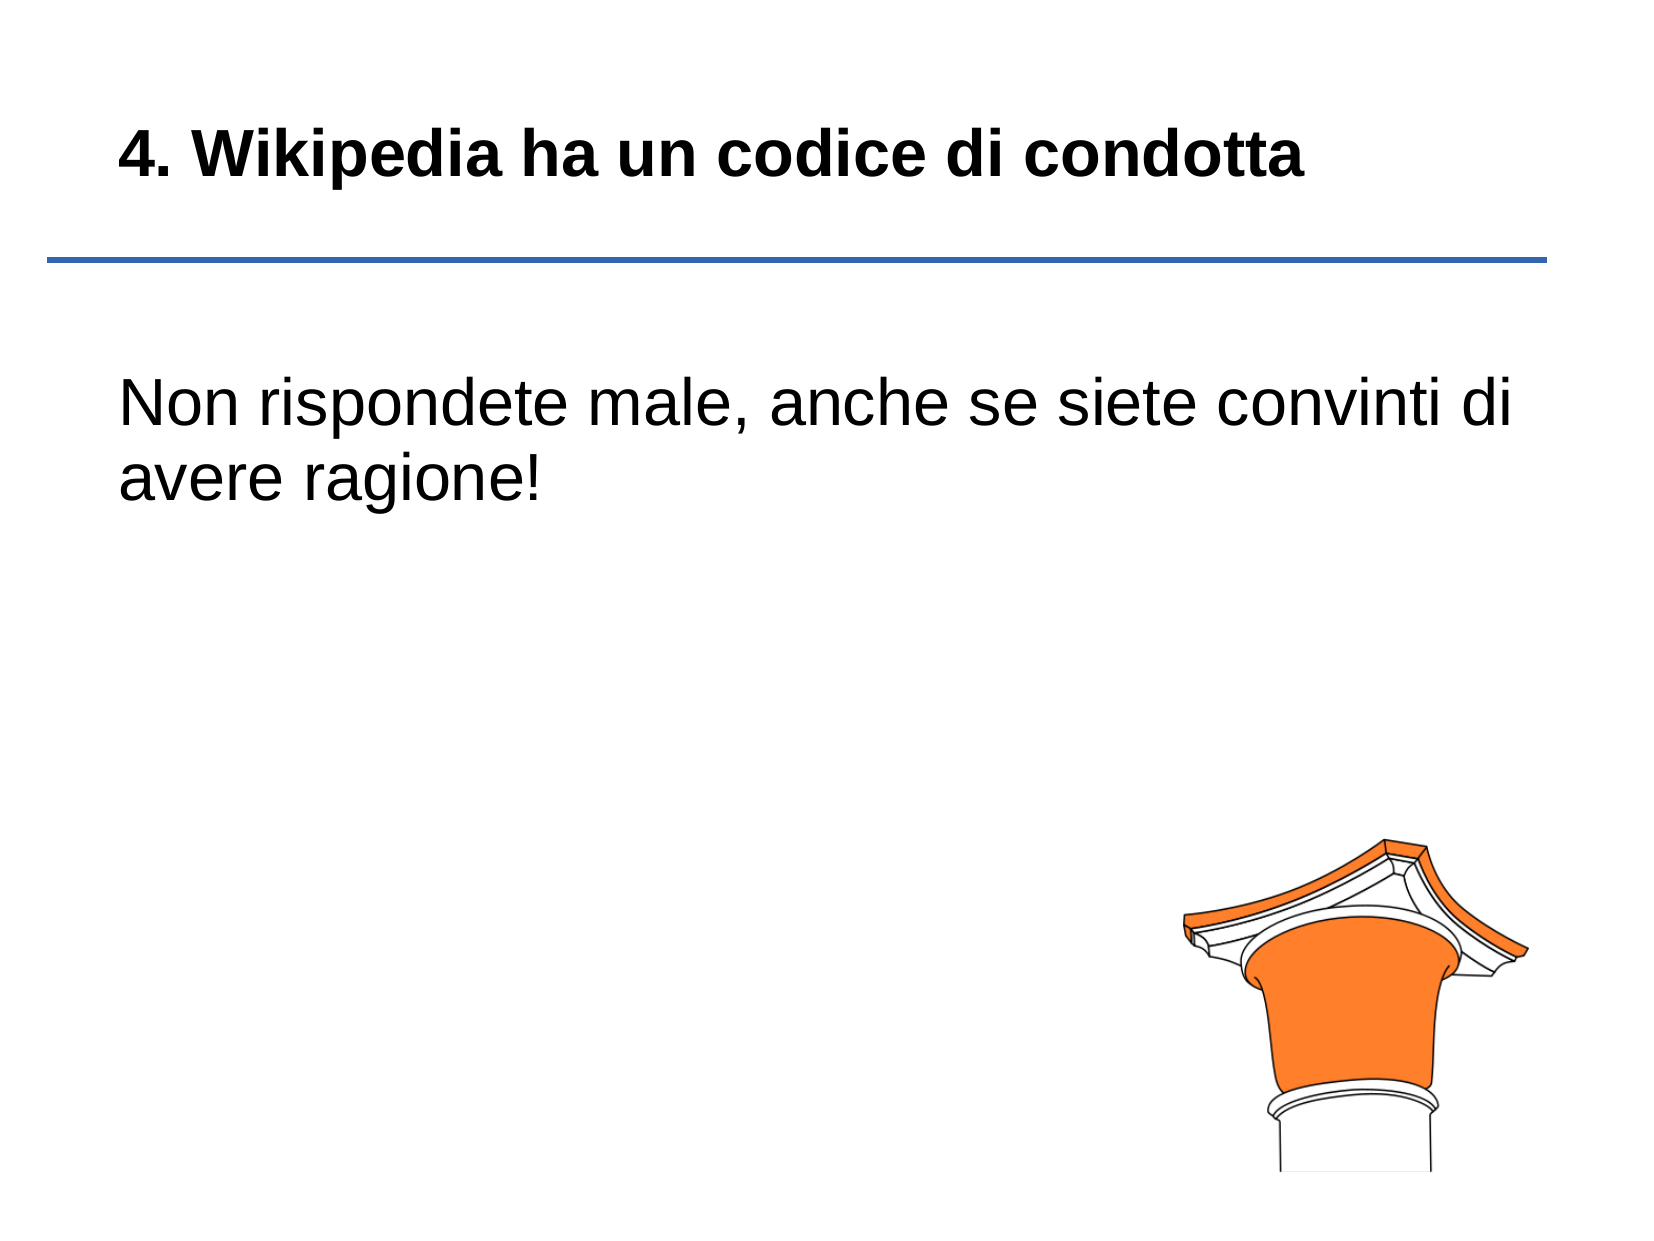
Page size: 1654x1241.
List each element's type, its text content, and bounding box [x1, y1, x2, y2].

title 4. Wikipedia ha un codice di condotta [118, 49, 1571, 257]
subtitle Non rispondete male, anche se siete convinti di avere ragione! [118, 290, 1571, 1170]
picture [1181, 838, 1531, 1173]
